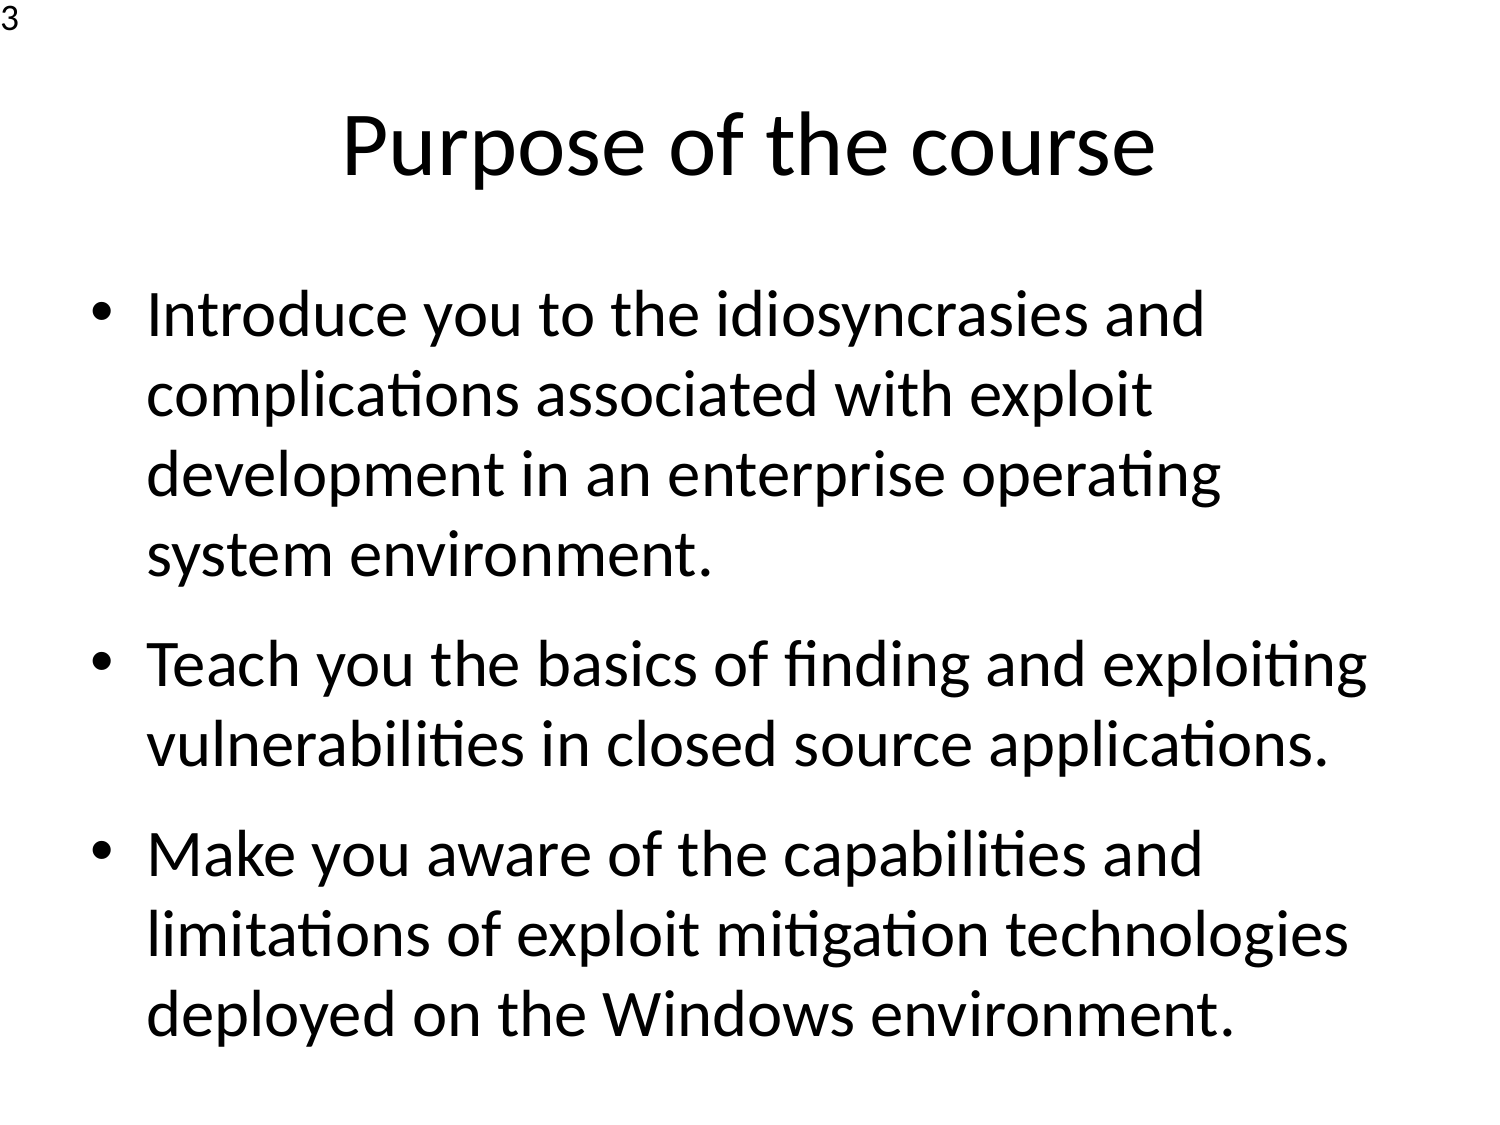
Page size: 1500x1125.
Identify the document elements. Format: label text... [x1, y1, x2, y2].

title Purpose of the course [75, 45, 1425, 233]
list Introduce you to the idiosyncrasies and complications associated with exploit development in an enterprise operating system environment. Teach you the basics of finding and exploiting vulnerabilities in closed source applications. Make you aware of the capabilities and limitations of exploit mitigation technologies deployed on the Windows environment. [75, 262, 1425, 1063]
